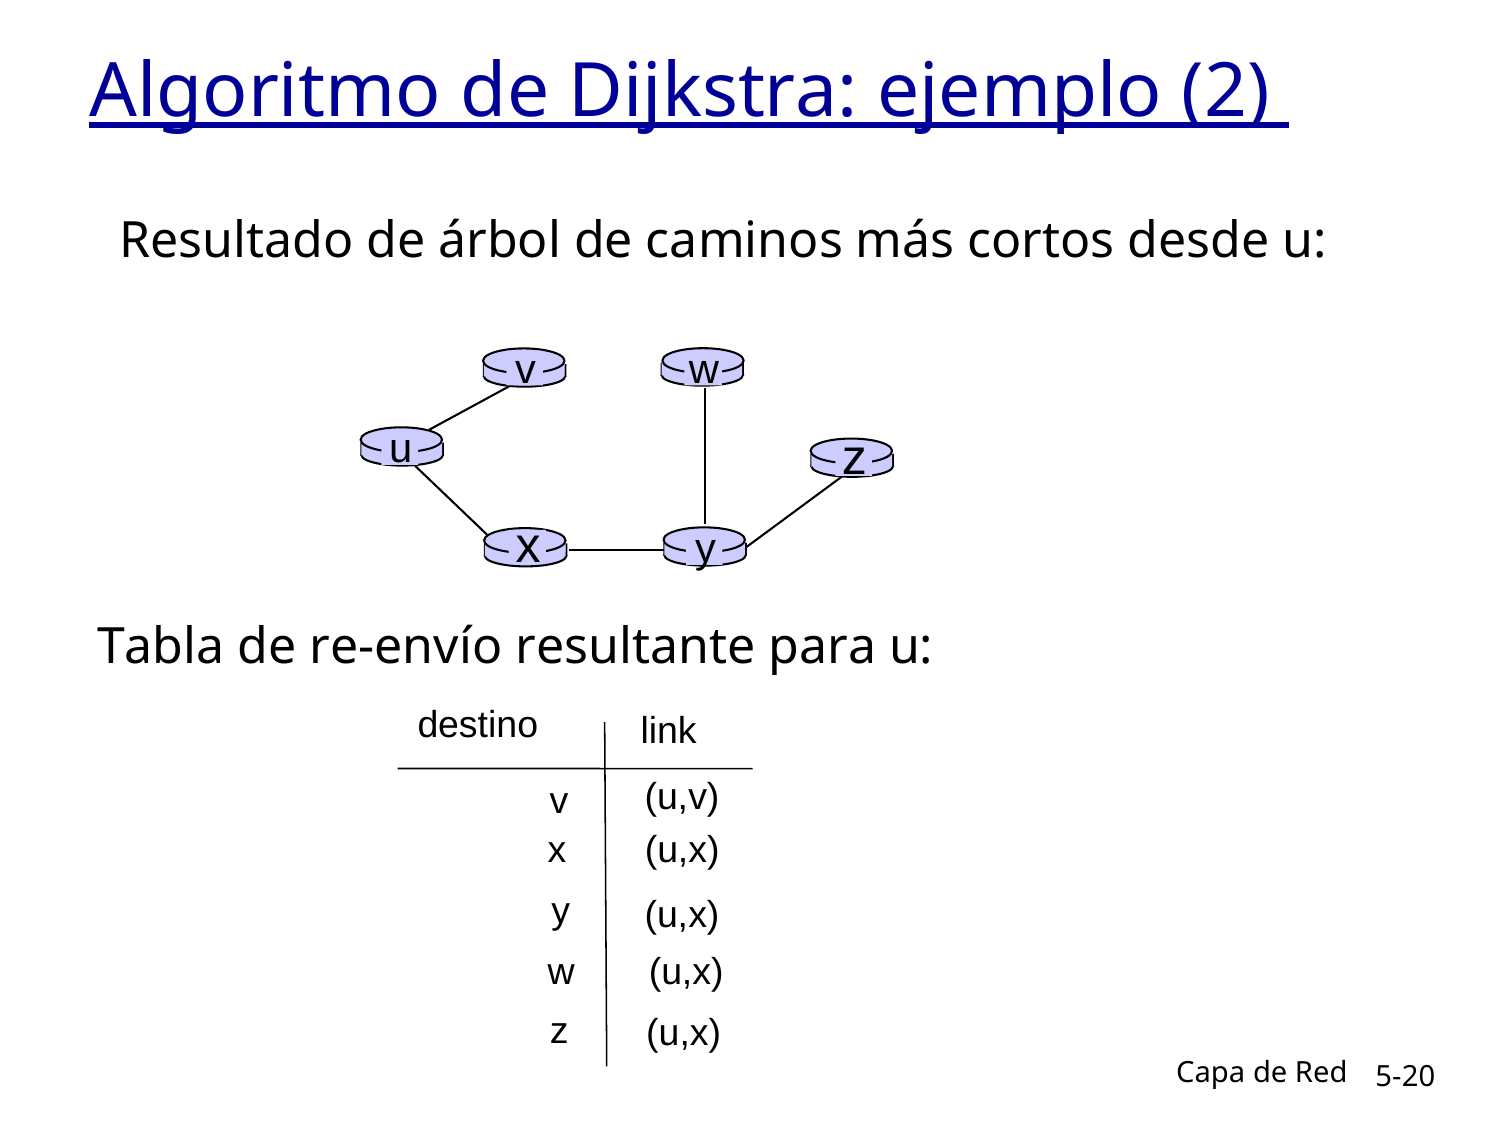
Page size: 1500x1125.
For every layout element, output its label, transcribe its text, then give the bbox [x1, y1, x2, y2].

text_box y [536, 878, 586, 939]
text_box [360, 430, 374, 463]
text_box [663, 529, 680, 564]
text_box Resultado de árbol de caminos más cortos desde u: [104, 200, 1343, 276]
text_box v [500, 334, 552, 399]
text_box w [532, 940, 590, 1000]
text_box (u,x) [629, 882, 735, 943]
text_box [734, 352, 744, 382]
text_box [661, 351, 674, 383]
text_box [552, 351, 565, 384]
text_box v [534, 768, 584, 829]
text_box z [535, 998, 584, 1059]
text_box (u,x) [630, 817, 735, 878]
text_box x [500, 505, 556, 580]
text_box w [674, 334, 734, 399]
text_box x [532, 817, 582, 878]
title Algoritmo de Dijkstra: ejemplo (2) [74, 23, 1473, 150]
text_box Tabla de re-envío resultante para u: [82, 606, 949, 681]
text_box [428, 430, 443, 464]
text_box (u,v) [629, 764, 735, 825]
text_box [731, 530, 746, 564]
text_box [810, 440, 827, 475]
text_box destino [402, 692, 553, 753]
text_box [483, 350, 500, 385]
text_box z [827, 416, 882, 492]
text_box (u,x) [631, 1000, 737, 1061]
text_box u [374, 413, 428, 479]
text_box [882, 442, 893, 474]
text_box link [625, 698, 712, 759]
text_box [556, 532, 566, 563]
text_box [484, 530, 500, 565]
text_box y [680, 513, 731, 579]
text_box (u,x) [634, 939, 739, 1000]
